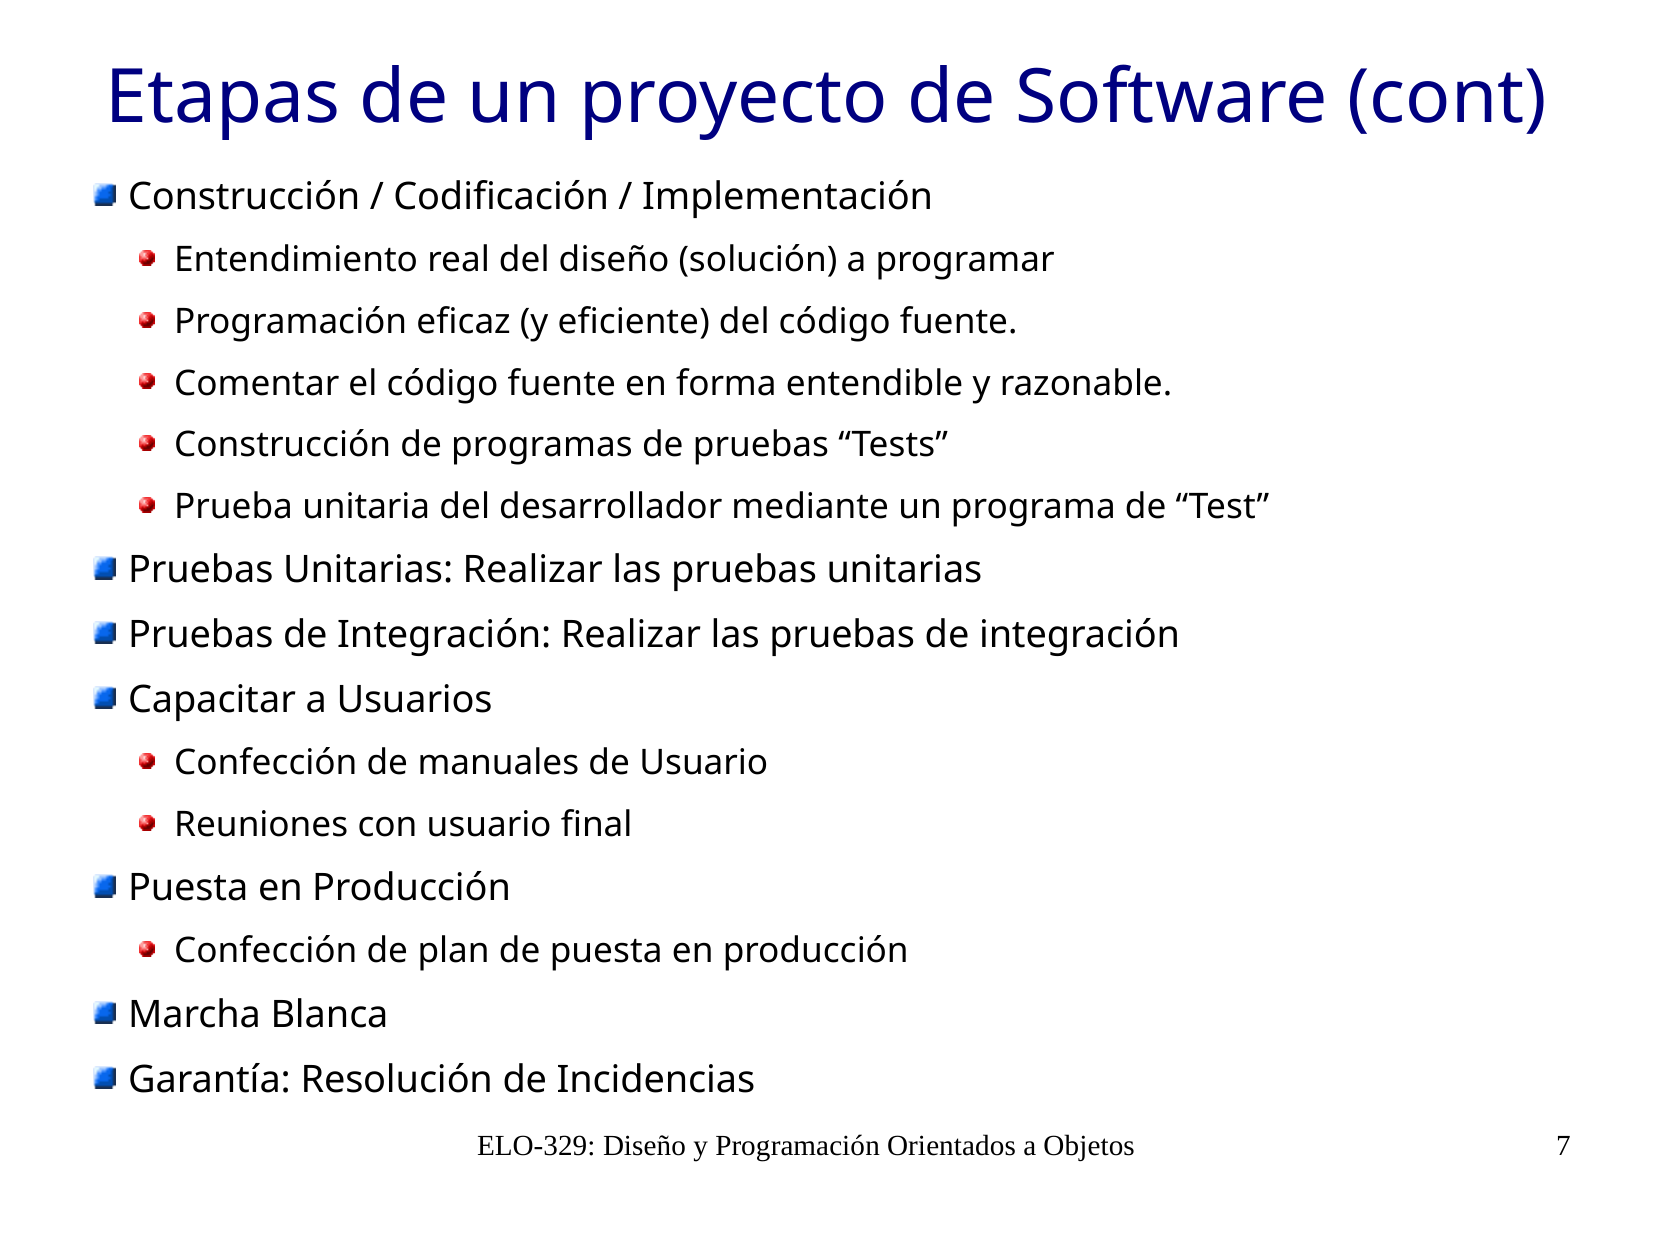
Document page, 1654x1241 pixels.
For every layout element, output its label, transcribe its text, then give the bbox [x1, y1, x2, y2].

title Etapas de un proyecto de Software (cont)‏ [82, 50, 1571, 137]
list Construcción / Codificación / Implementación Entendimiento real del diseño (solución) a programar Programación eficaz (y eficiente) del código fuente. Comentar el código fuente en forma entendible y razonable. Construcción de programas de pruebas “Tests” Prueba unitaria del desarrollador mediante un programa de “Test” Pruebas Unitarias: Realizar las pruebas unitarias Pruebas de Integración: Realizar las pruebas de integración Capacitar a Usuarios Confección de manuales de Usuario Reuniones con usuario final Puesta en Producción Confección de plan de puesta en producción Marcha Blanca Garantía: Resolución de Incidencias [81, 169, 1571, 1107]
